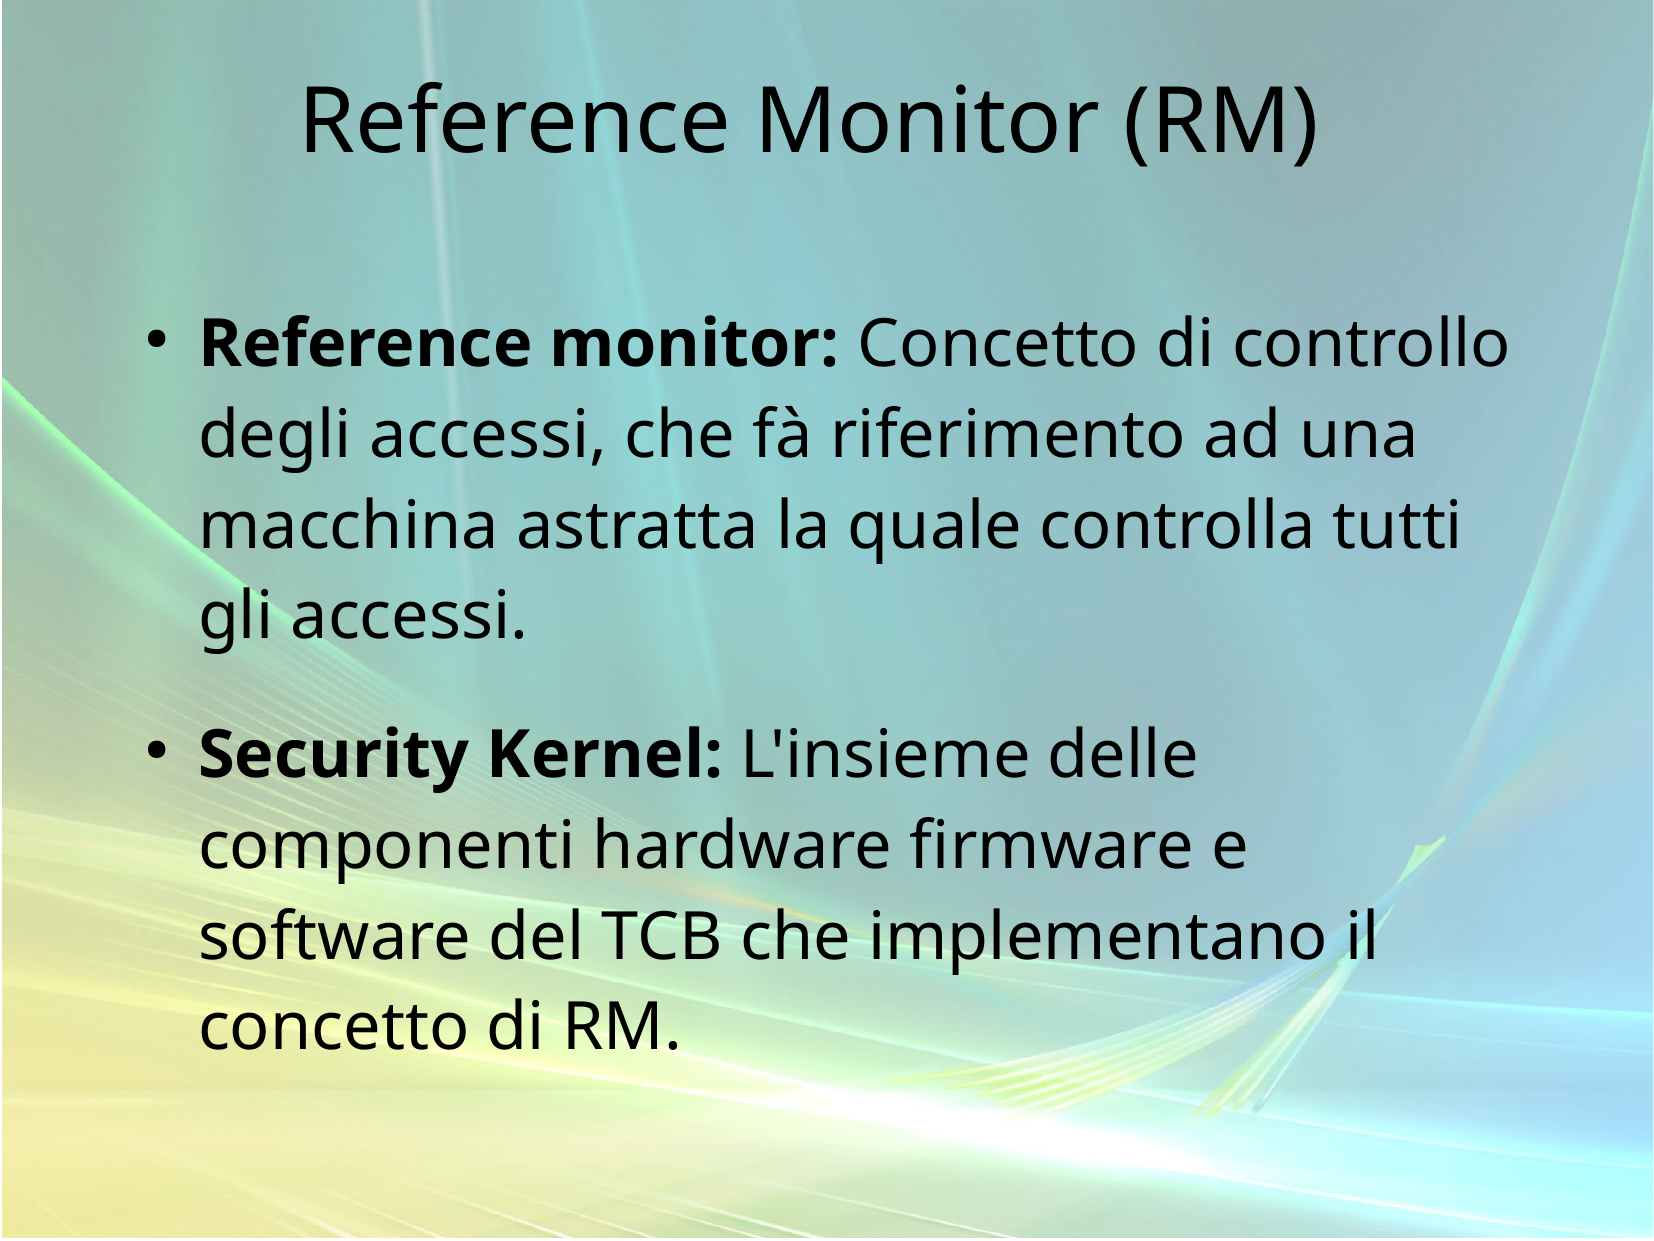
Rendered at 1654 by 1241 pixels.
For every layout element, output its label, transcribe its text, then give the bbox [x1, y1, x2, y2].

list Reference monitor: Concetto di controllo degli accessi, che fà riferimento ad una macchina astratta la quale controlla tutti gli accessi. Security Kernel: L'insieme delle componenti hardware firmware e software del TCB che implementano il concetto di RM. [112, 287, 1536, 963]
picture [2, 0, 1654, 1238]
title Reference Monitor (RM) [171, 23, 1447, 212]
